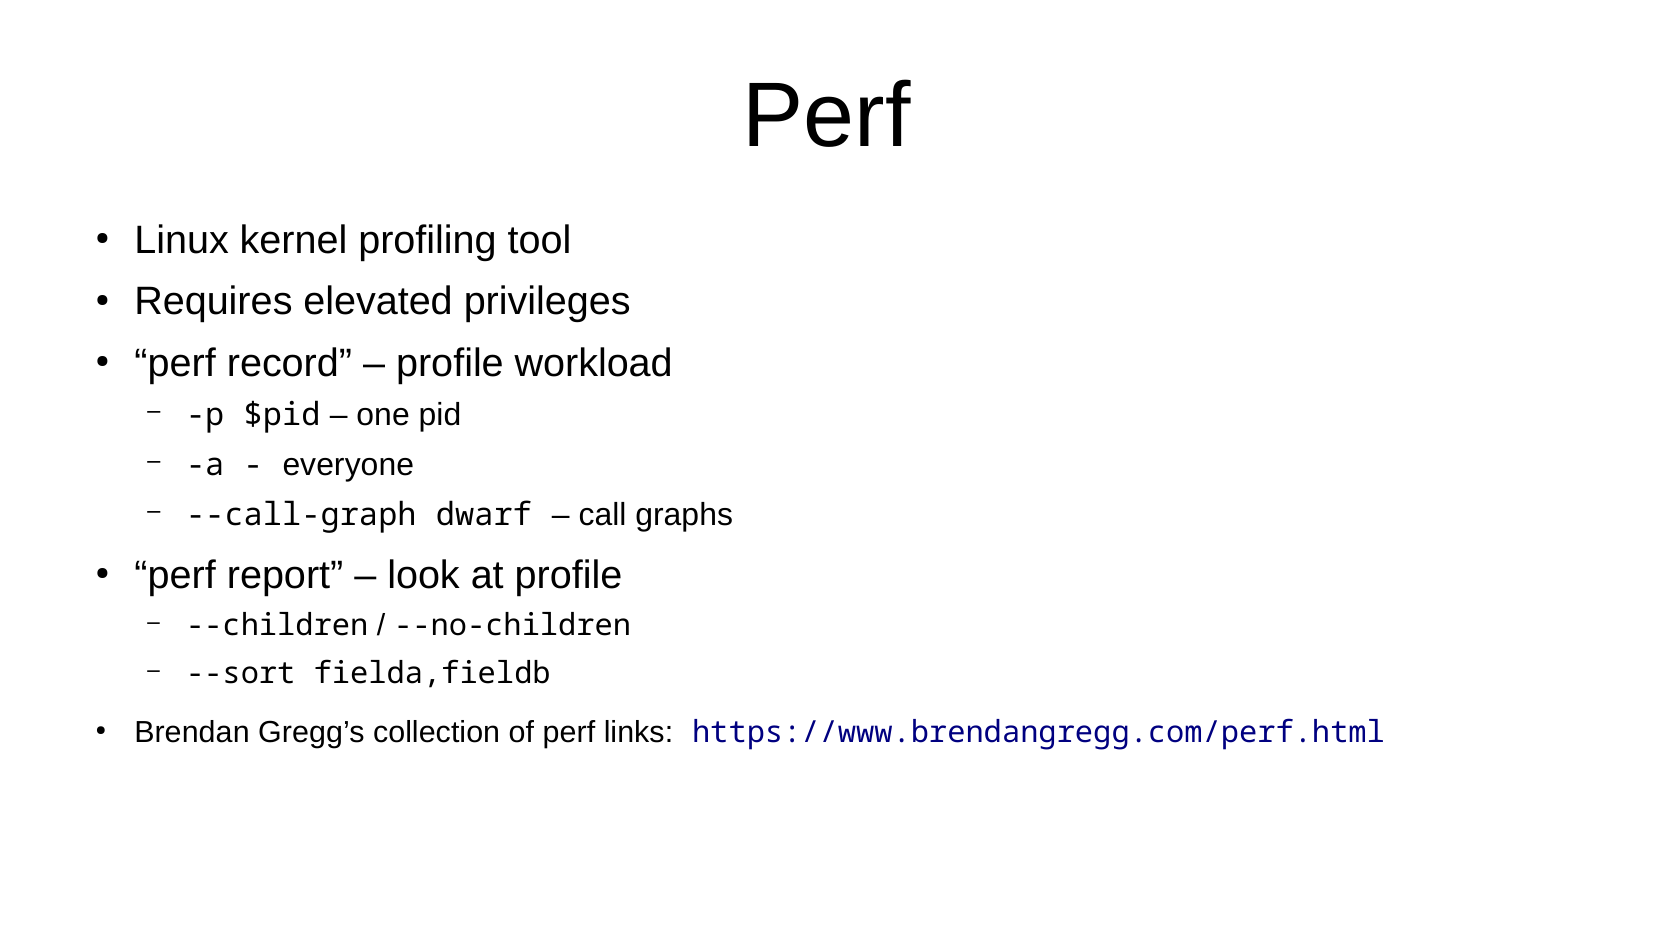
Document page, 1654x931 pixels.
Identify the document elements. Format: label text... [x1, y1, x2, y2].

list Linux kernel profiling tool Requires elevated privileges “perf record” – profile workload -p $pid – one pid -a - everyone --call-graph dwarf – call graphs “perf report” – look at profile --children / --no-children --sort fielda,fieldb Brendan Gregg’s collection of perf links: https://www.brendangregg.com/perf.html [82, 217, 1571, 758]
title Perf [82, 37, 1571, 193]
